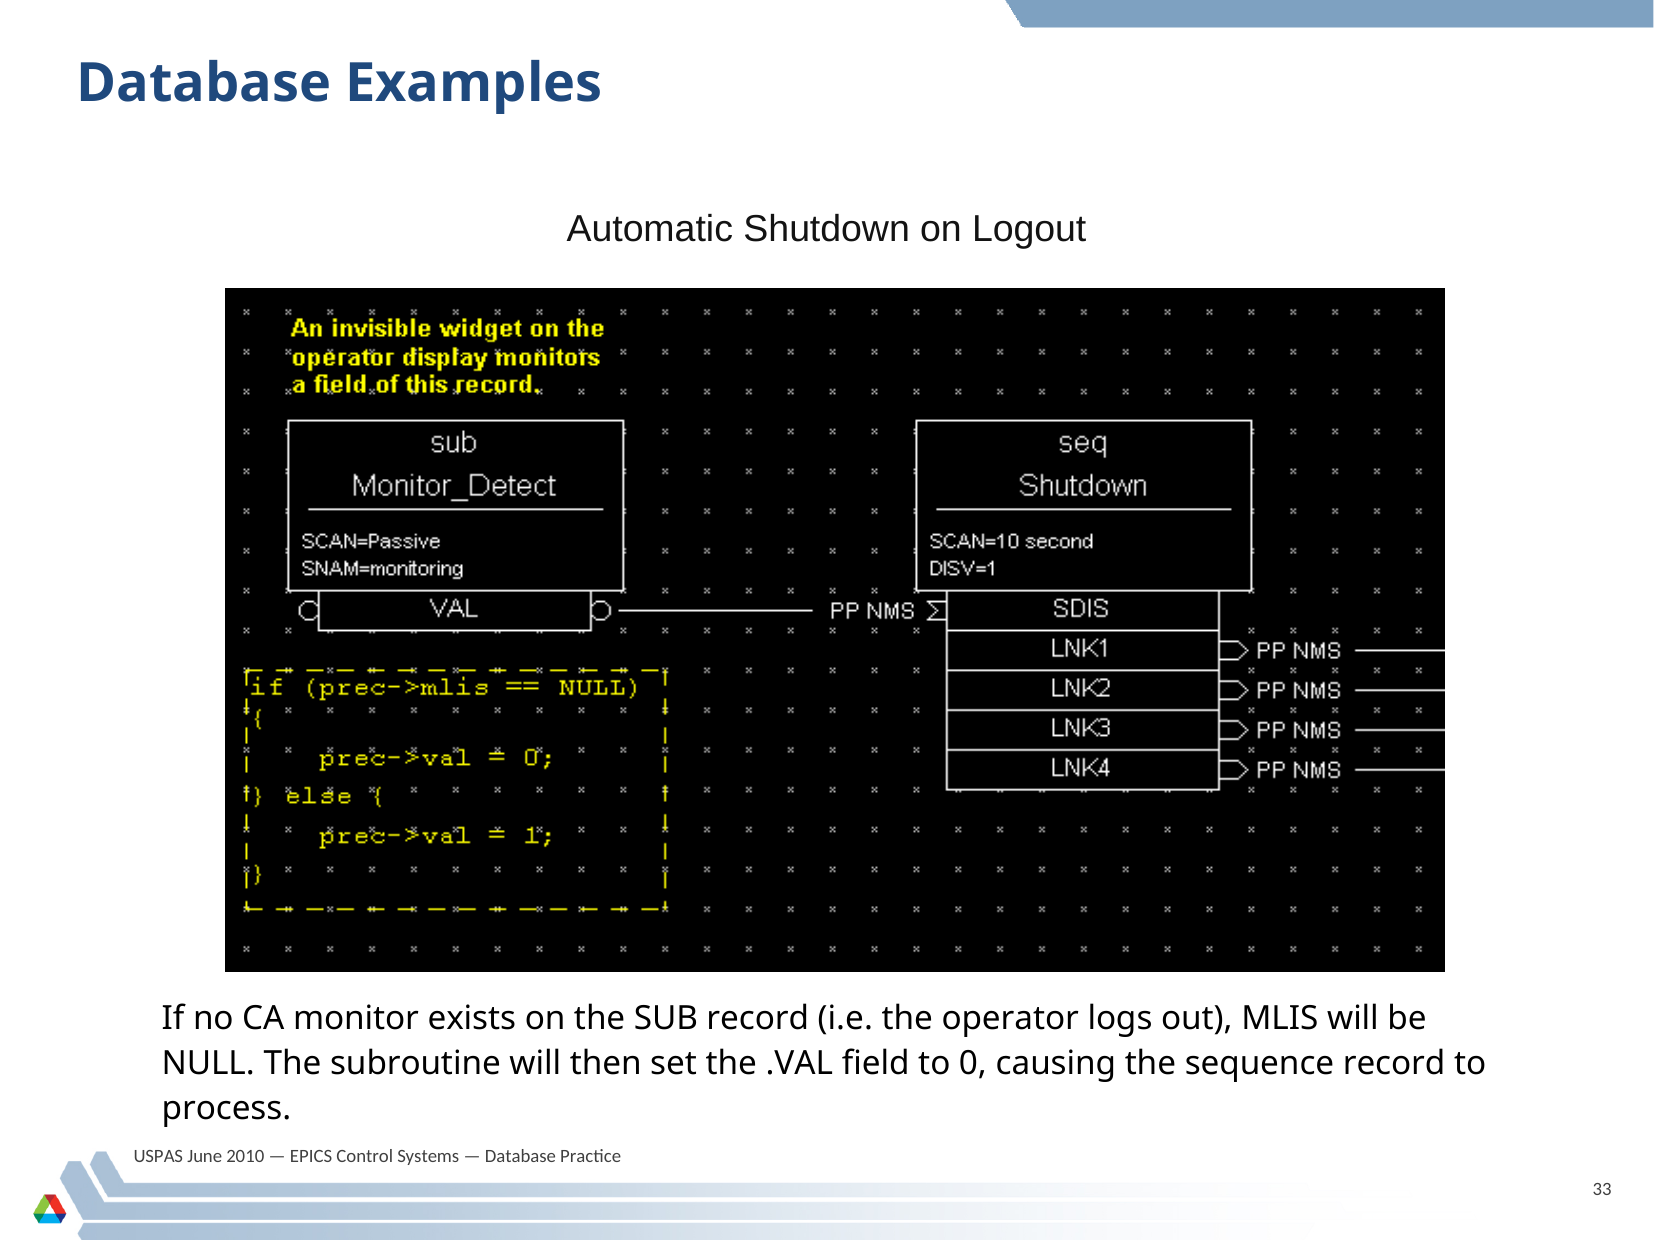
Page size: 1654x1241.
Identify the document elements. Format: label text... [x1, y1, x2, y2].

text_box Automatic Shutdown on Logout [73, 199, 1581, 257]
text_box If no CA monitor exists on the SUB record (i.e. the operator logs out), MLIS will be NULL. The subroutine will then set the .VAL field to 0, causing the sequence record to process. [146, 986, 1525, 1138]
title Database Examples [61, 51, 1500, 123]
picture [0, 1143, 1654, 1240]
picture [0, 0, 1654, 29]
picture [225, 288, 1445, 972]
